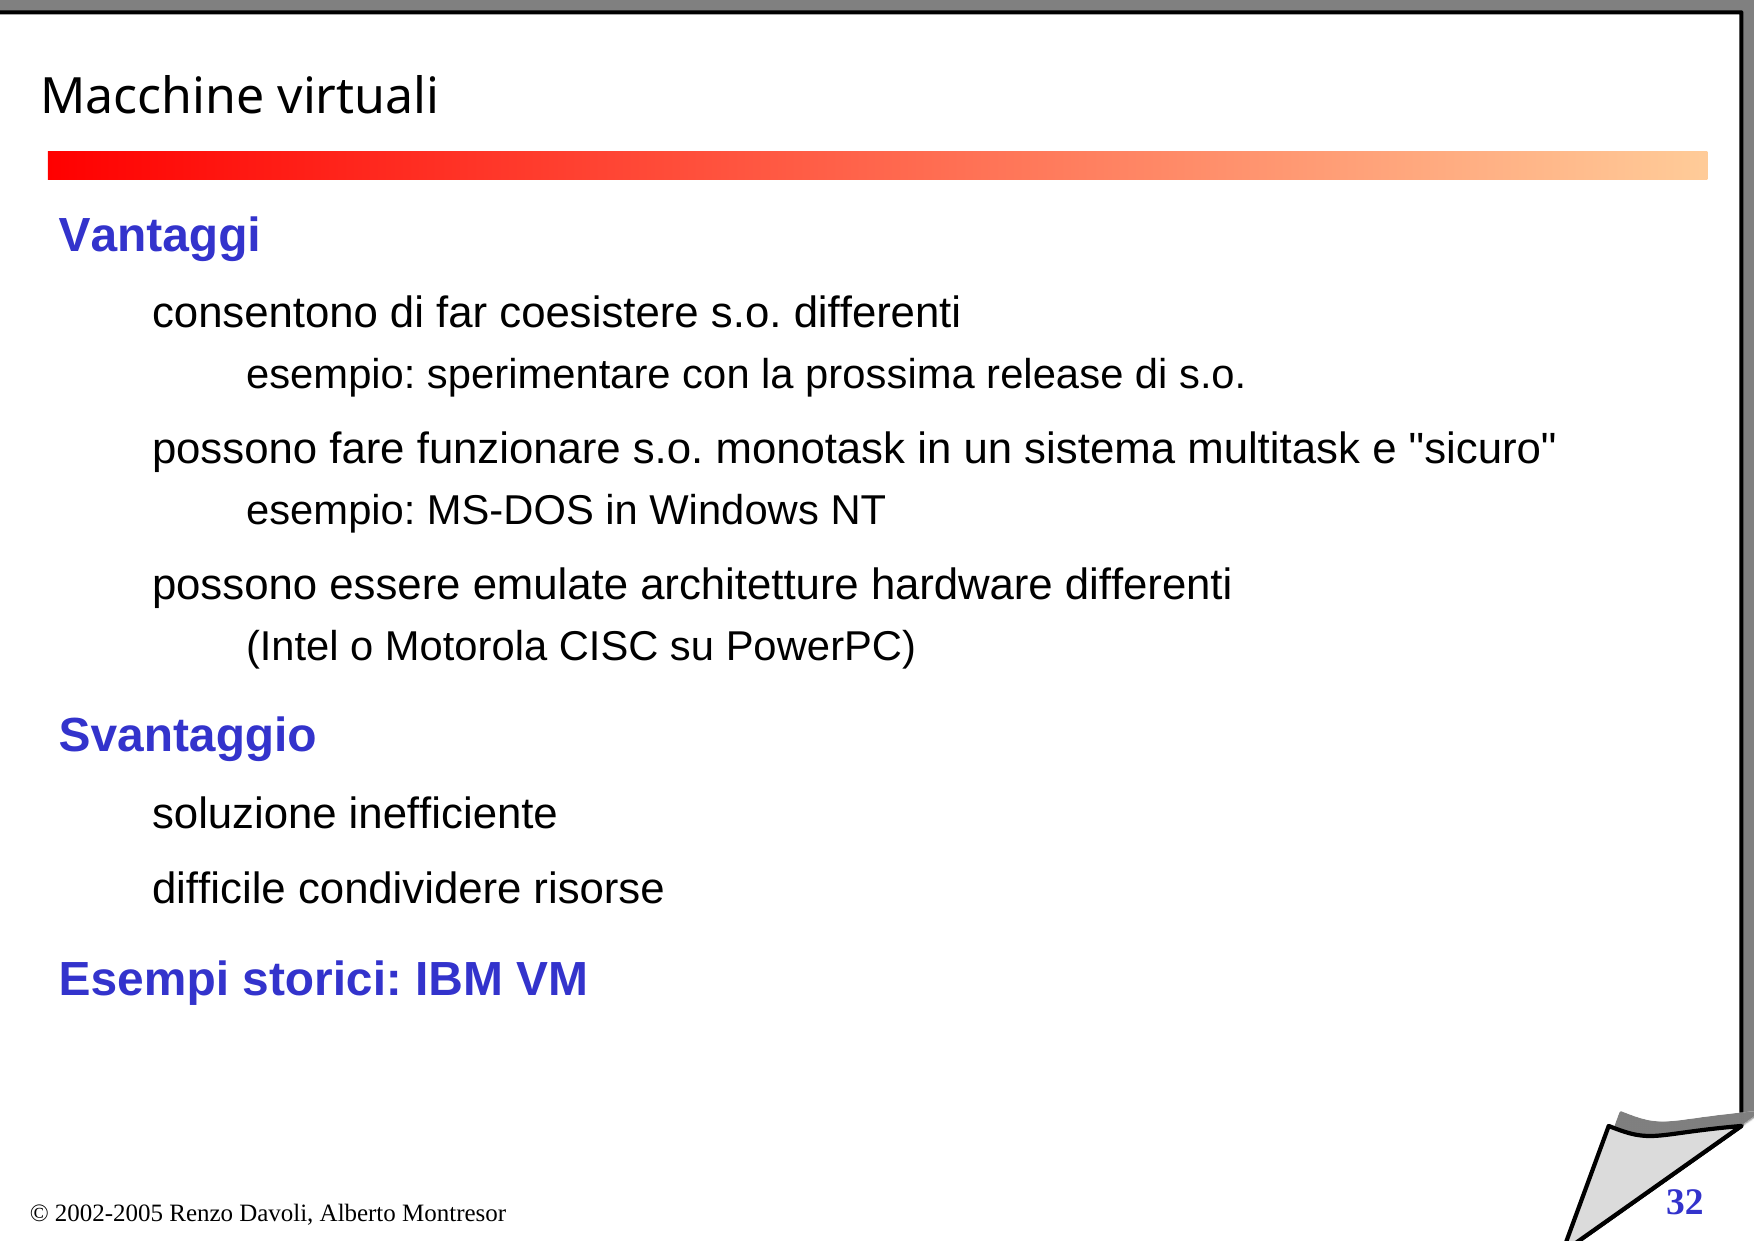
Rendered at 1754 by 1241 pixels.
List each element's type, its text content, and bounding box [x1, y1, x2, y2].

title Macchine virtuali [40, 49, 1714, 144]
list Vantaggi consentono di far coesistere s.o. differenti esempio: sperimentare con la prossima release di s.o. possono fare funzionare s.o. monotask in un sistema multitask e "sicuro" esempio: MS-DOS in Windows NT possono essere emulate architetture hardware differenti (Intel o Motorola CISC su PowerPC) Svantaggio soluzione inefficiente difficile condividere risorse Esempi storici: IBM VM [58, 206, 1696, 1151]
